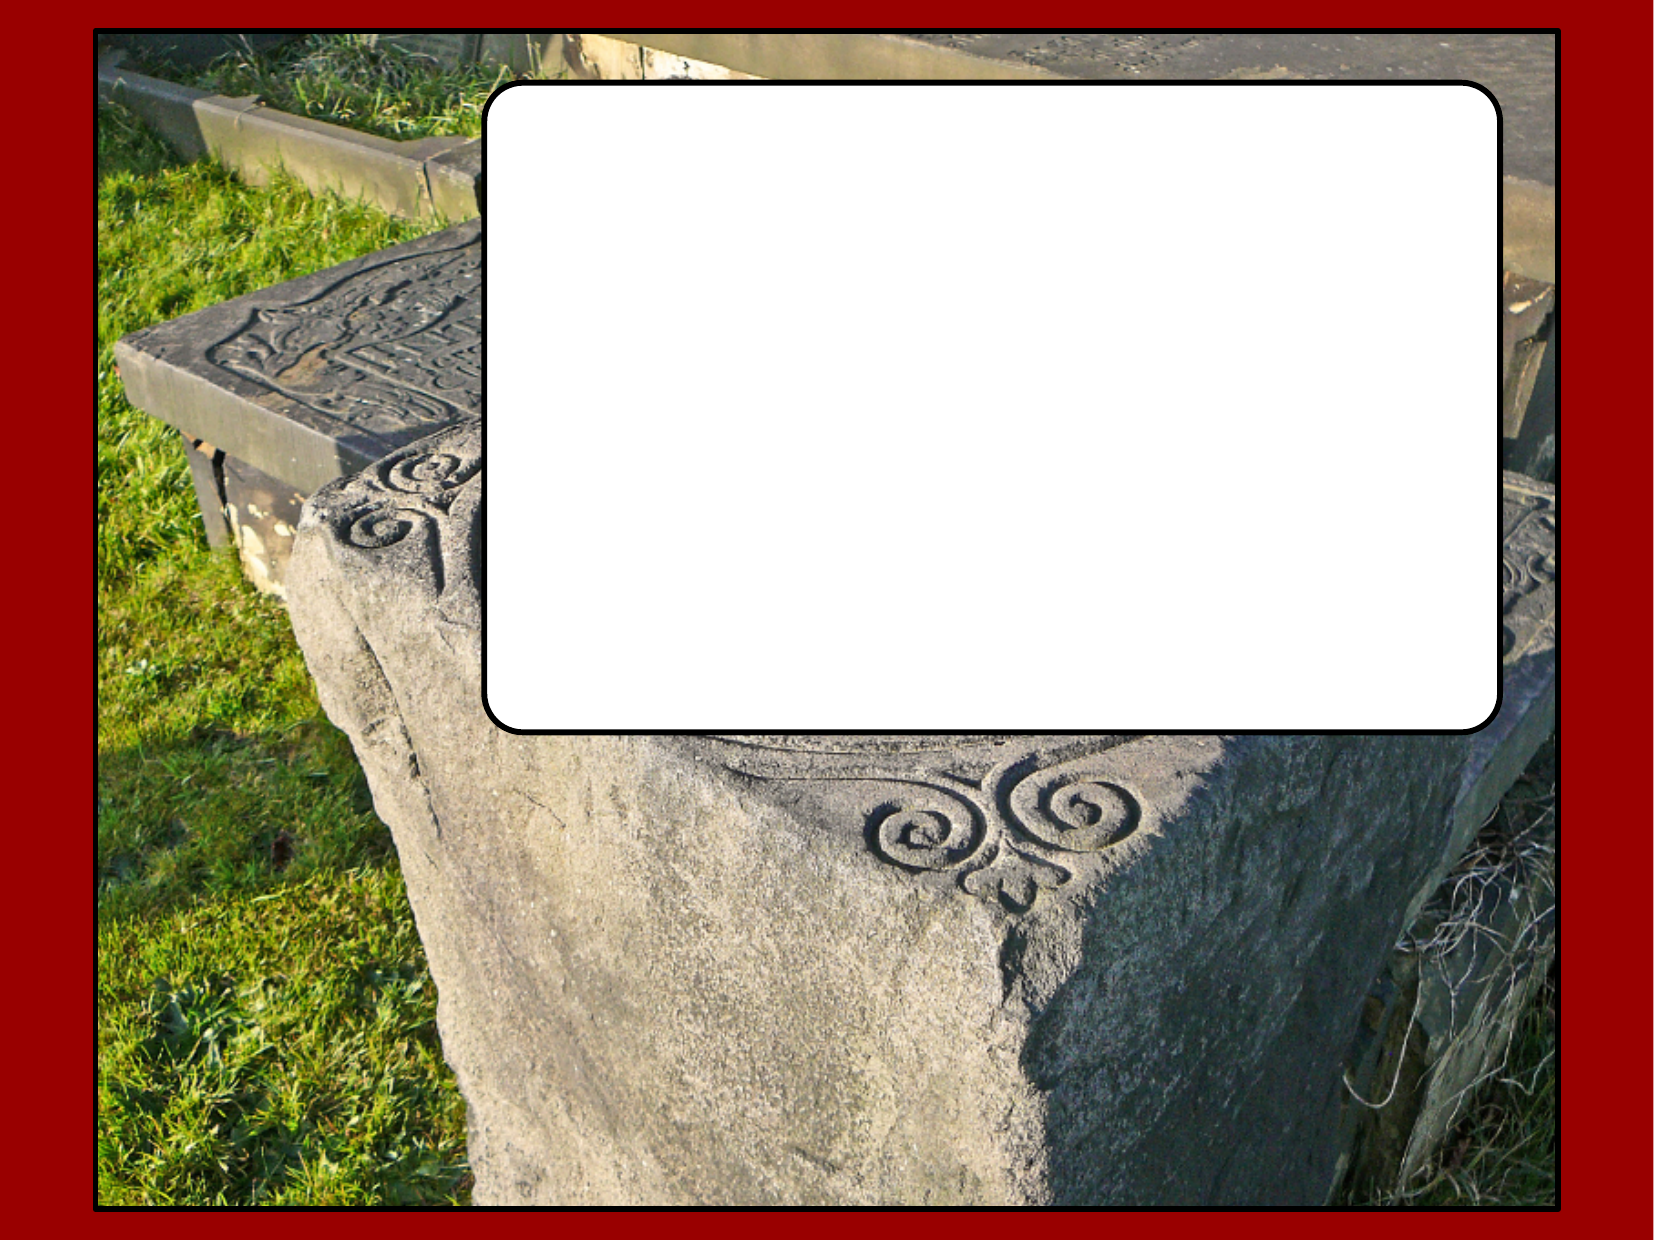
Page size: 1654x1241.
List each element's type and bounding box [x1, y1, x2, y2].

picture [98, 33, 1556, 1207]
text_box [484, 82, 1501, 733]
